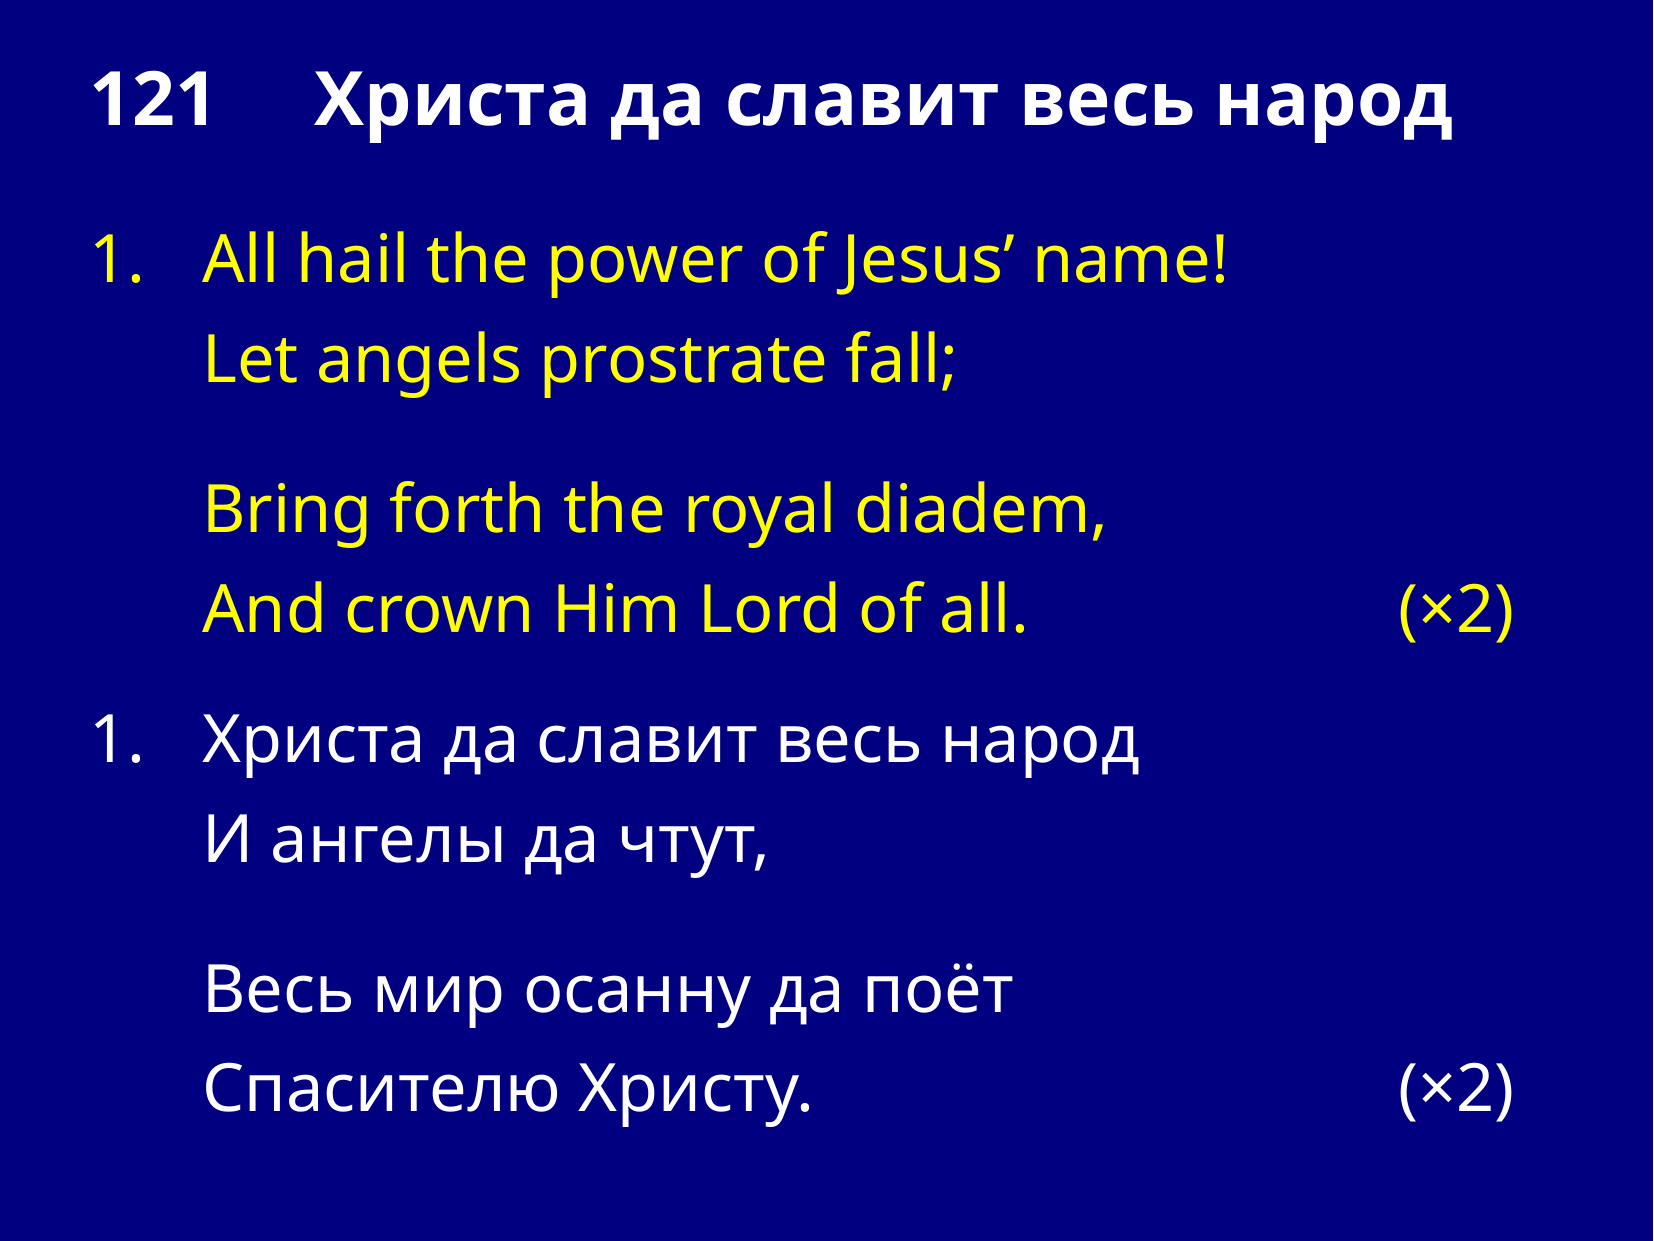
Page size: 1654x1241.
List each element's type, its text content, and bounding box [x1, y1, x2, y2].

text_box 121 Христа да славит весь народ [75, 37, 1653, 151]
text_box 1. All hail the power of Jesus’ name! Let angels prostrate fall; Bring forth the royal diadem, And crown Him Lord of all. (×2) [75, 151, 1576, 657]
text_box 1. Христа да славит весь народ И ангелы да чтут, Весь мир осанну да поёт Спасителю Христу. (×2) [75, 675, 1576, 1163]
